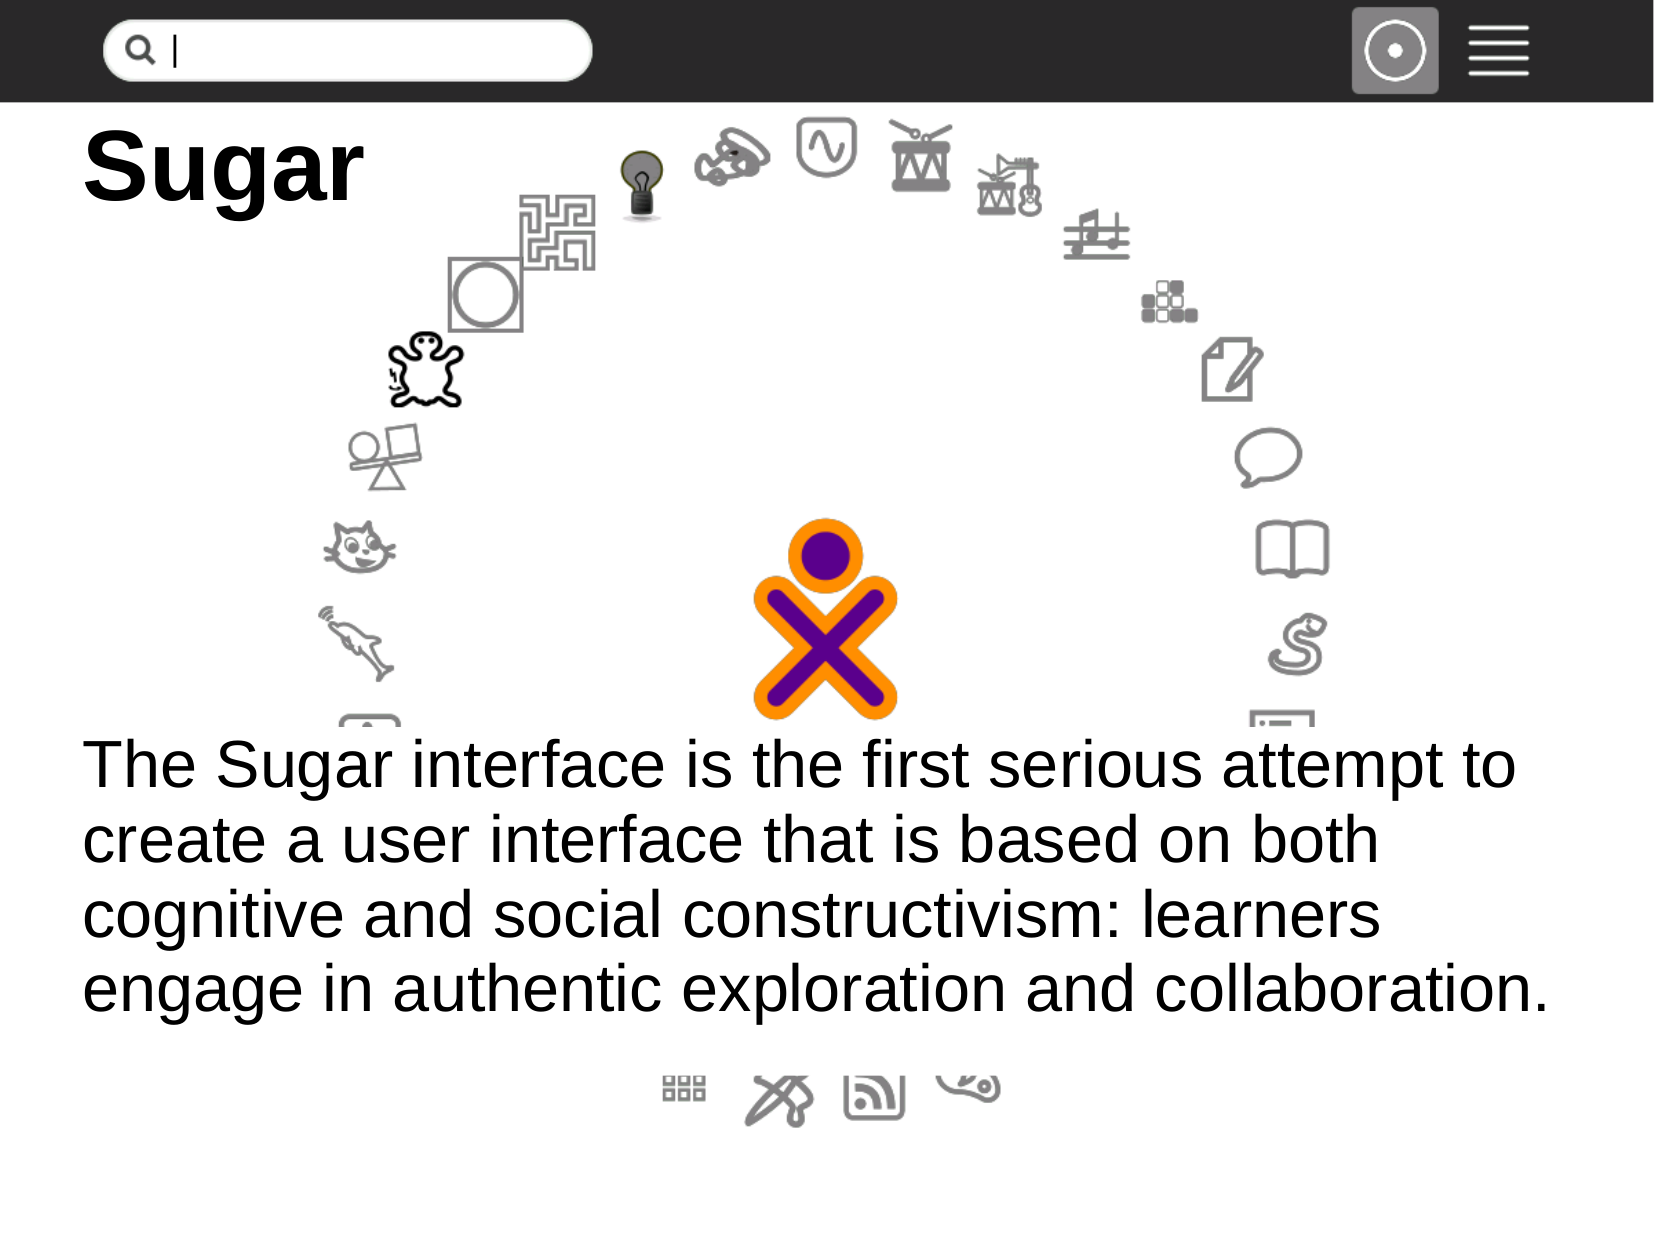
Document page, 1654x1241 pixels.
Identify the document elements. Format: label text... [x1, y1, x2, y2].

list The Sugar interface is the first serious attempt to create a user interface that is based on both cognitive and social constructivism: learners engage in authentic exploration and collaboration. [82, 727, 1570, 1076]
text_box [0, 0, 1654, 1241]
title Sugar [82, 49, 1570, 256]
